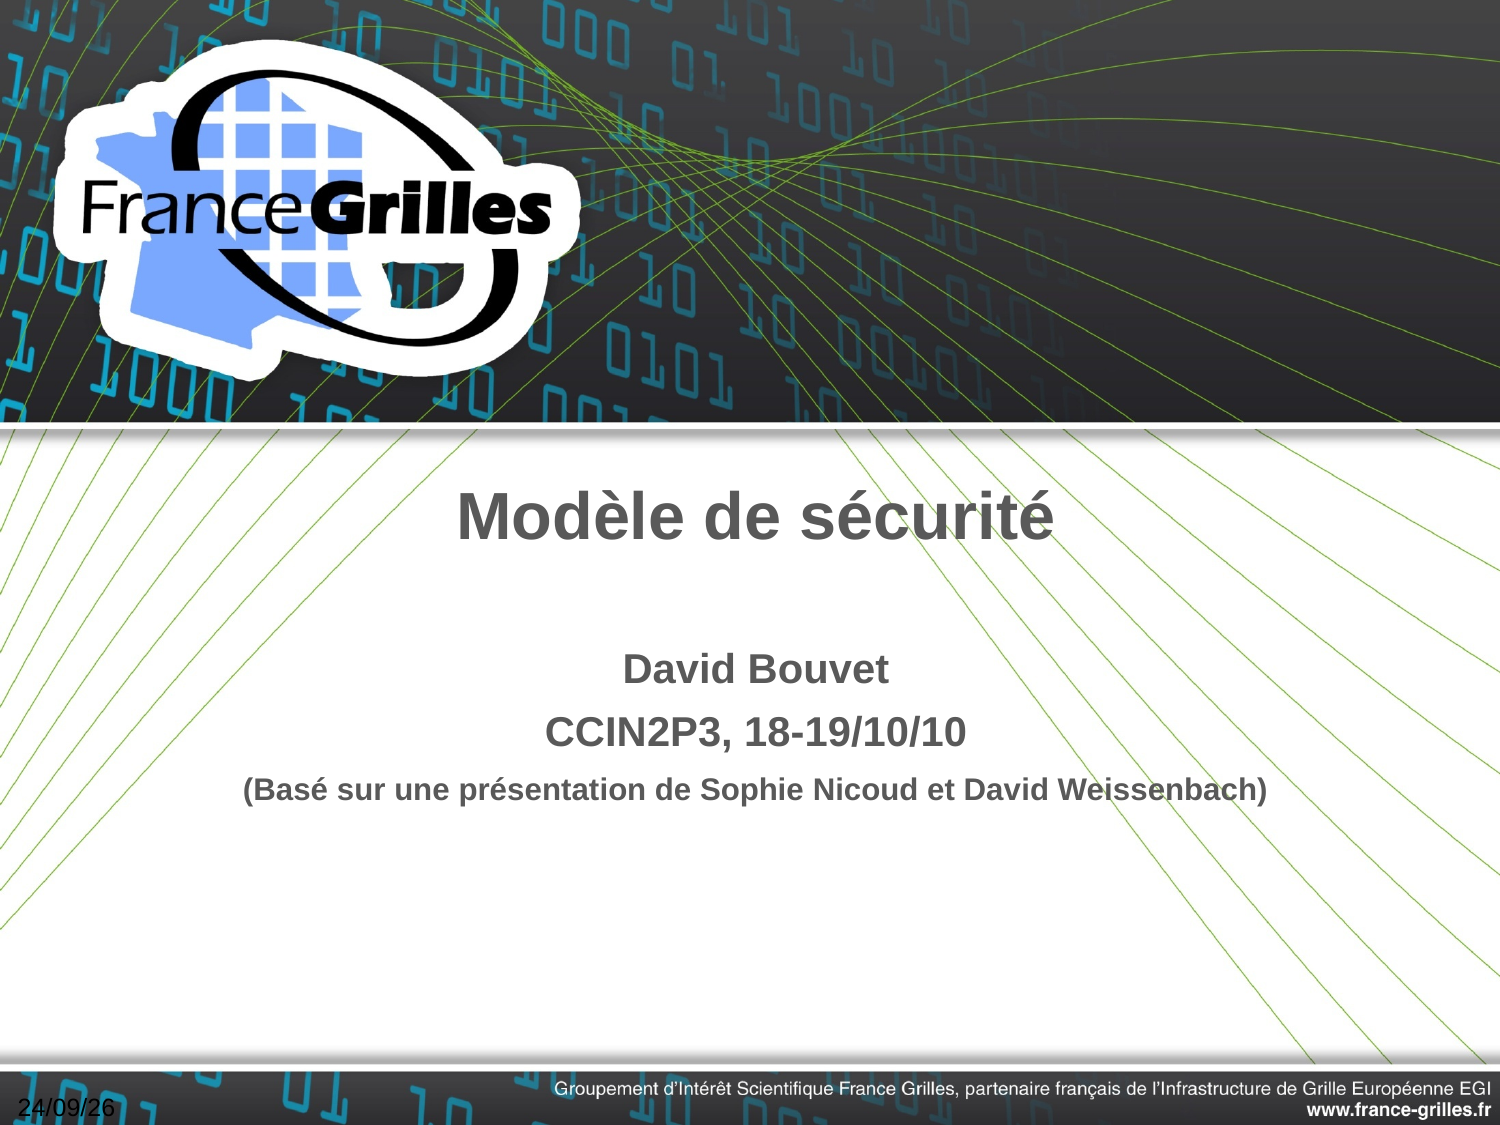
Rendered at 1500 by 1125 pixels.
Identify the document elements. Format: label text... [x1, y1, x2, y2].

subtitle Modèle de sécurité David Bouvet CCIN2P3, 18-19/10/10 (Basé sur une présentation de Sophie Nicoud et David Weissenbach) [53, 269, 1459, 1016]
picture [0, 0, 1500, 1125]
text_box 17/10/10 [17, 1074, 172, 1122]
